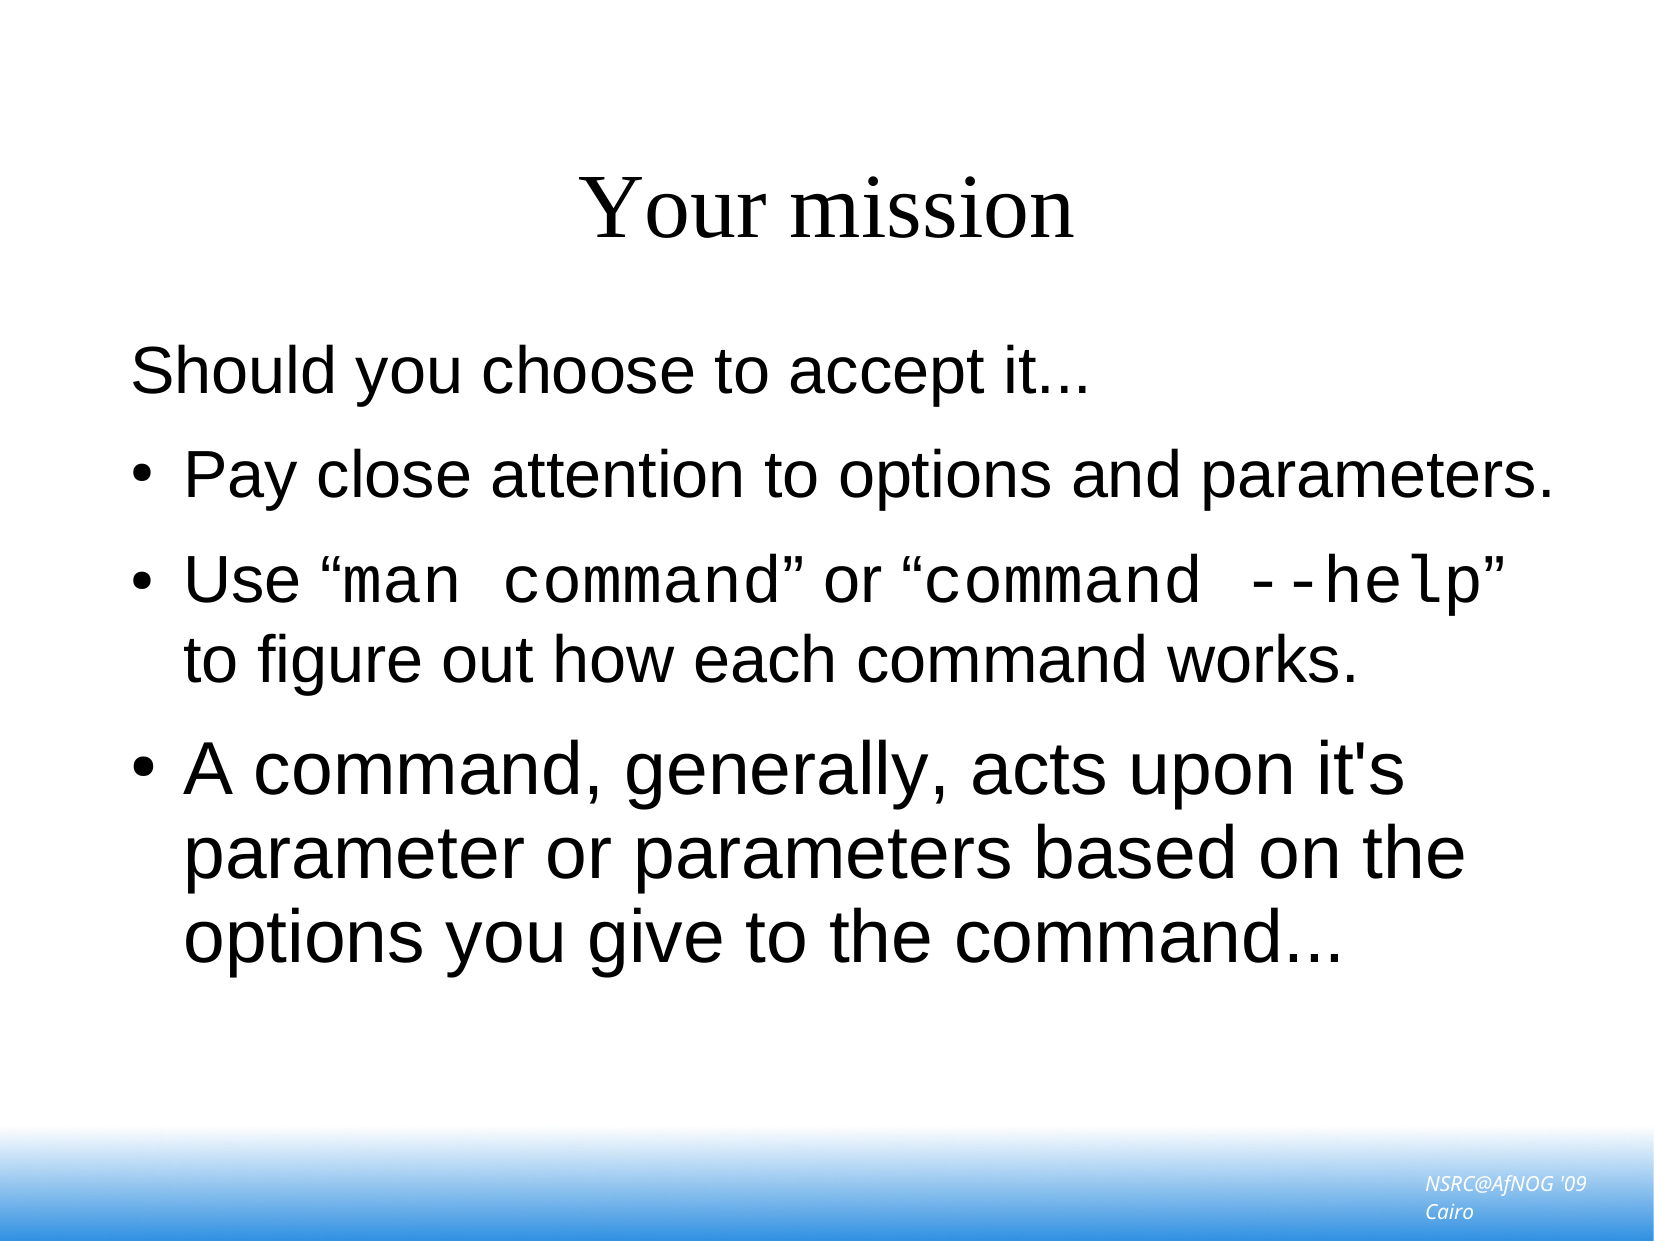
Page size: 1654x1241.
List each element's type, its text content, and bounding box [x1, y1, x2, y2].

title Your mission [121, 102, 1534, 310]
picture [0, 1124, 1654, 1241]
list Should you choose to accept it... Pay close attention to options and parameters. Use “man command” or “command --help” to figure out how each command works. A command, generally, acts upon it's parameter or parameters based on the options you give to the command... [112, 332, 1576, 1163]
